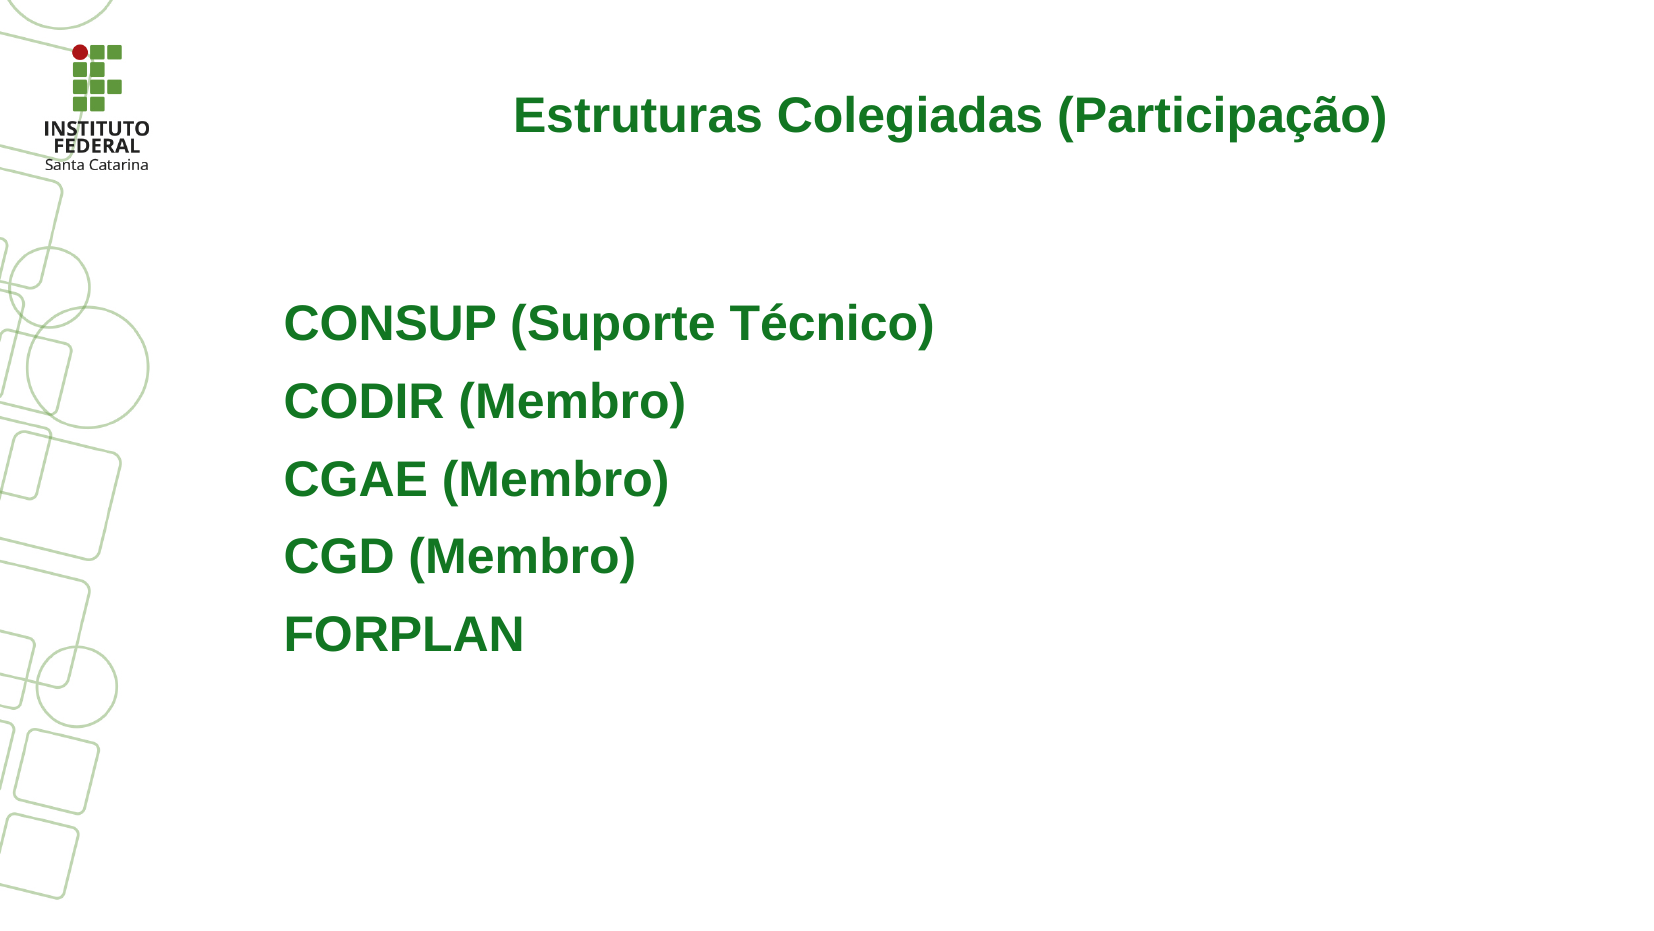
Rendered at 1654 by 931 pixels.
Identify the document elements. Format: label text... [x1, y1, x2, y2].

picture [0, 0, 1317, 931]
title Estruturas Colegiadas (Participação) [259, 37, 1571, 193]
list CONSUP (Suporte Técnico) CODIR (Membro) CGAE (Membro) CGD (Membro) FORPLAN [212, 217, 1571, 848]
